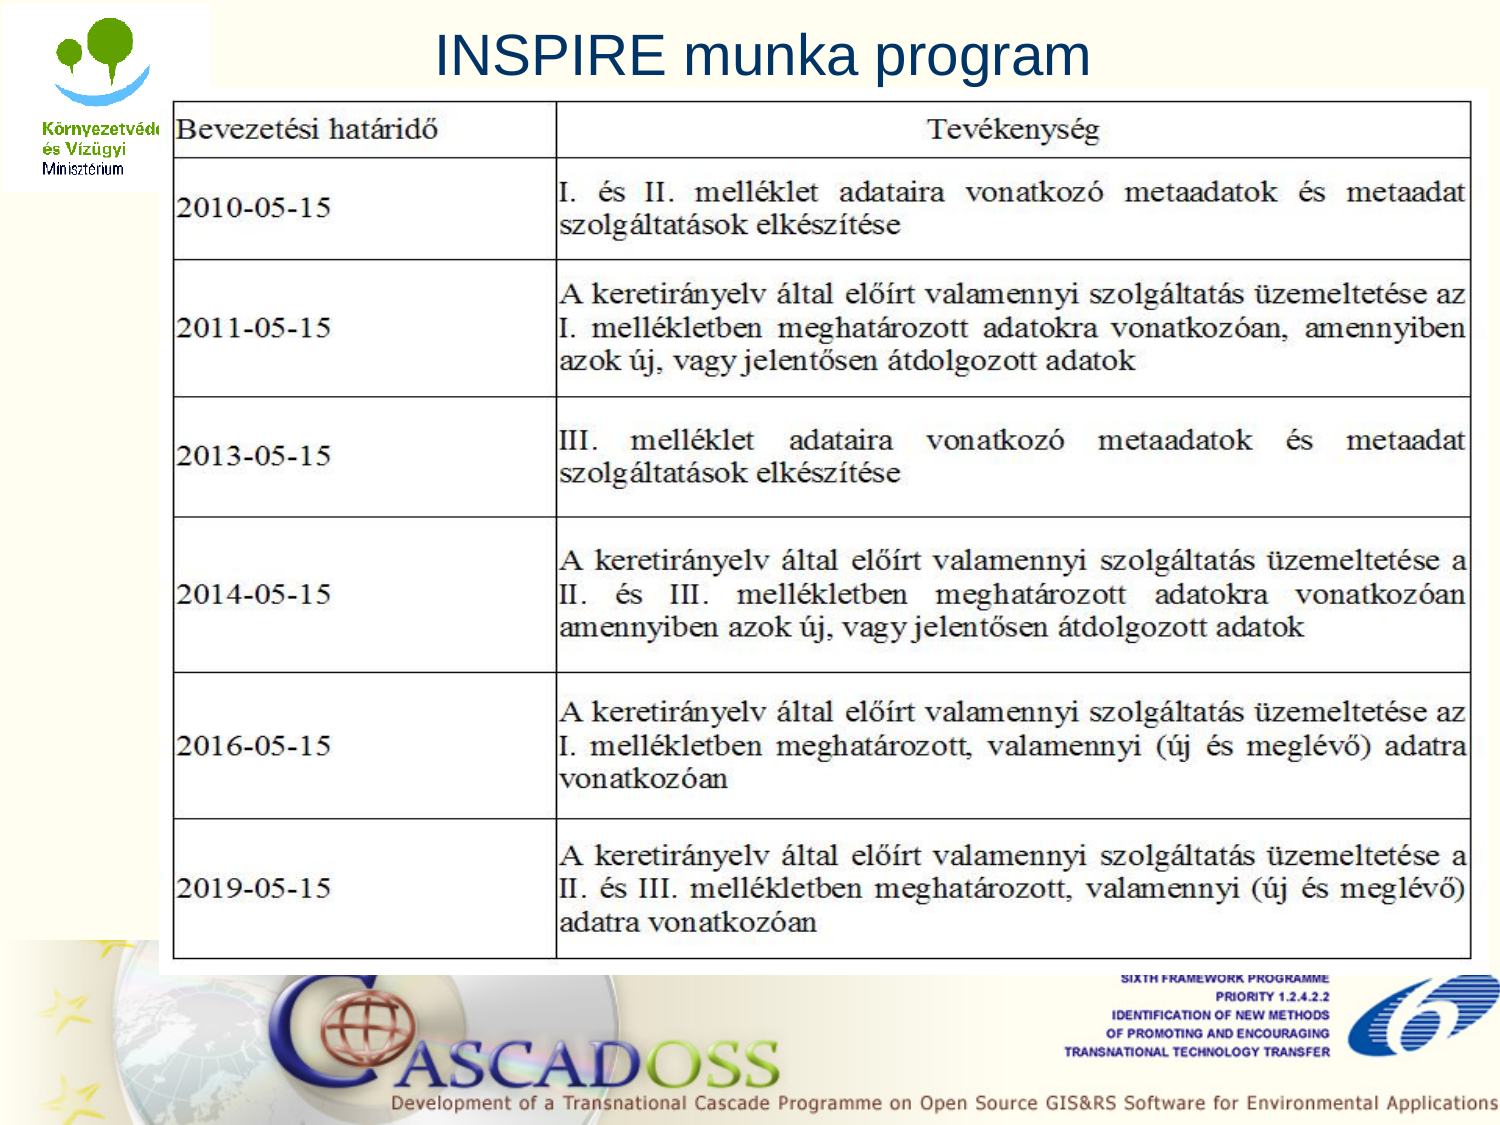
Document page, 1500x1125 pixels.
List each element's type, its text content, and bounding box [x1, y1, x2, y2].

picture [0, 5, 1500, 1125]
title INSPIRE munka program [299, 10, 1229, 88]
